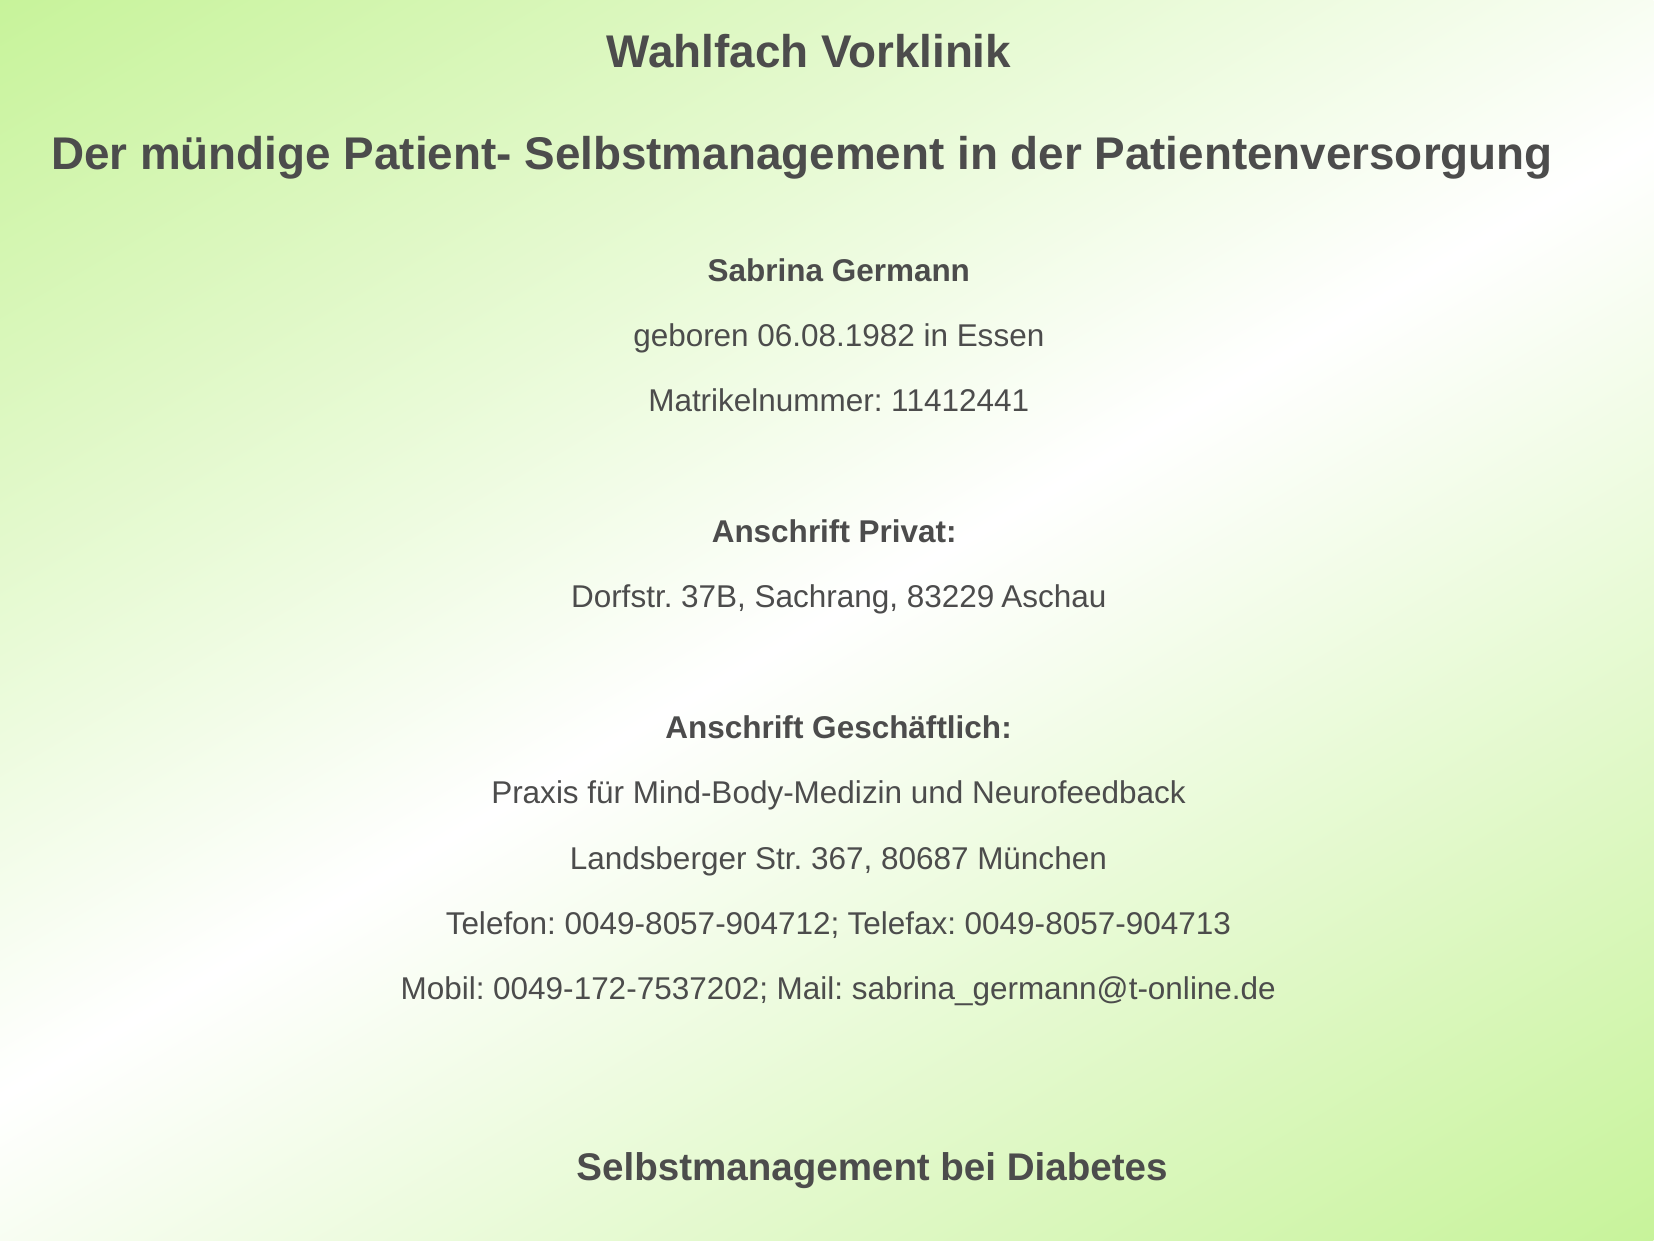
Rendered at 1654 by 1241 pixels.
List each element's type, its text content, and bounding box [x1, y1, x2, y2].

list Sabrina Germann geboren 06.08.1982 in Essen Matrikelnummer: 11412441 Anschrift Privat: Dorfstr. 37B, Sachrang, 83229 Aschau Anschrift Geschäftlich: Praxis für Mind-Body-Medizin und Neurofeedback Landsberger Str. 367, 80687 München Telefon: 0049-8057-904712; Telefax: 0049-8057-904713 Mobil: 0049-172-7537202; Mail: sabrina_germann@t-online.de Selbstmanagement bei Diabetes [81, 200, 1596, 1193]
title Wahlfach Vorklinik Der mündige Patient- Selbstmanagement in der Patientenversorgung [47, 23, 1571, 233]
